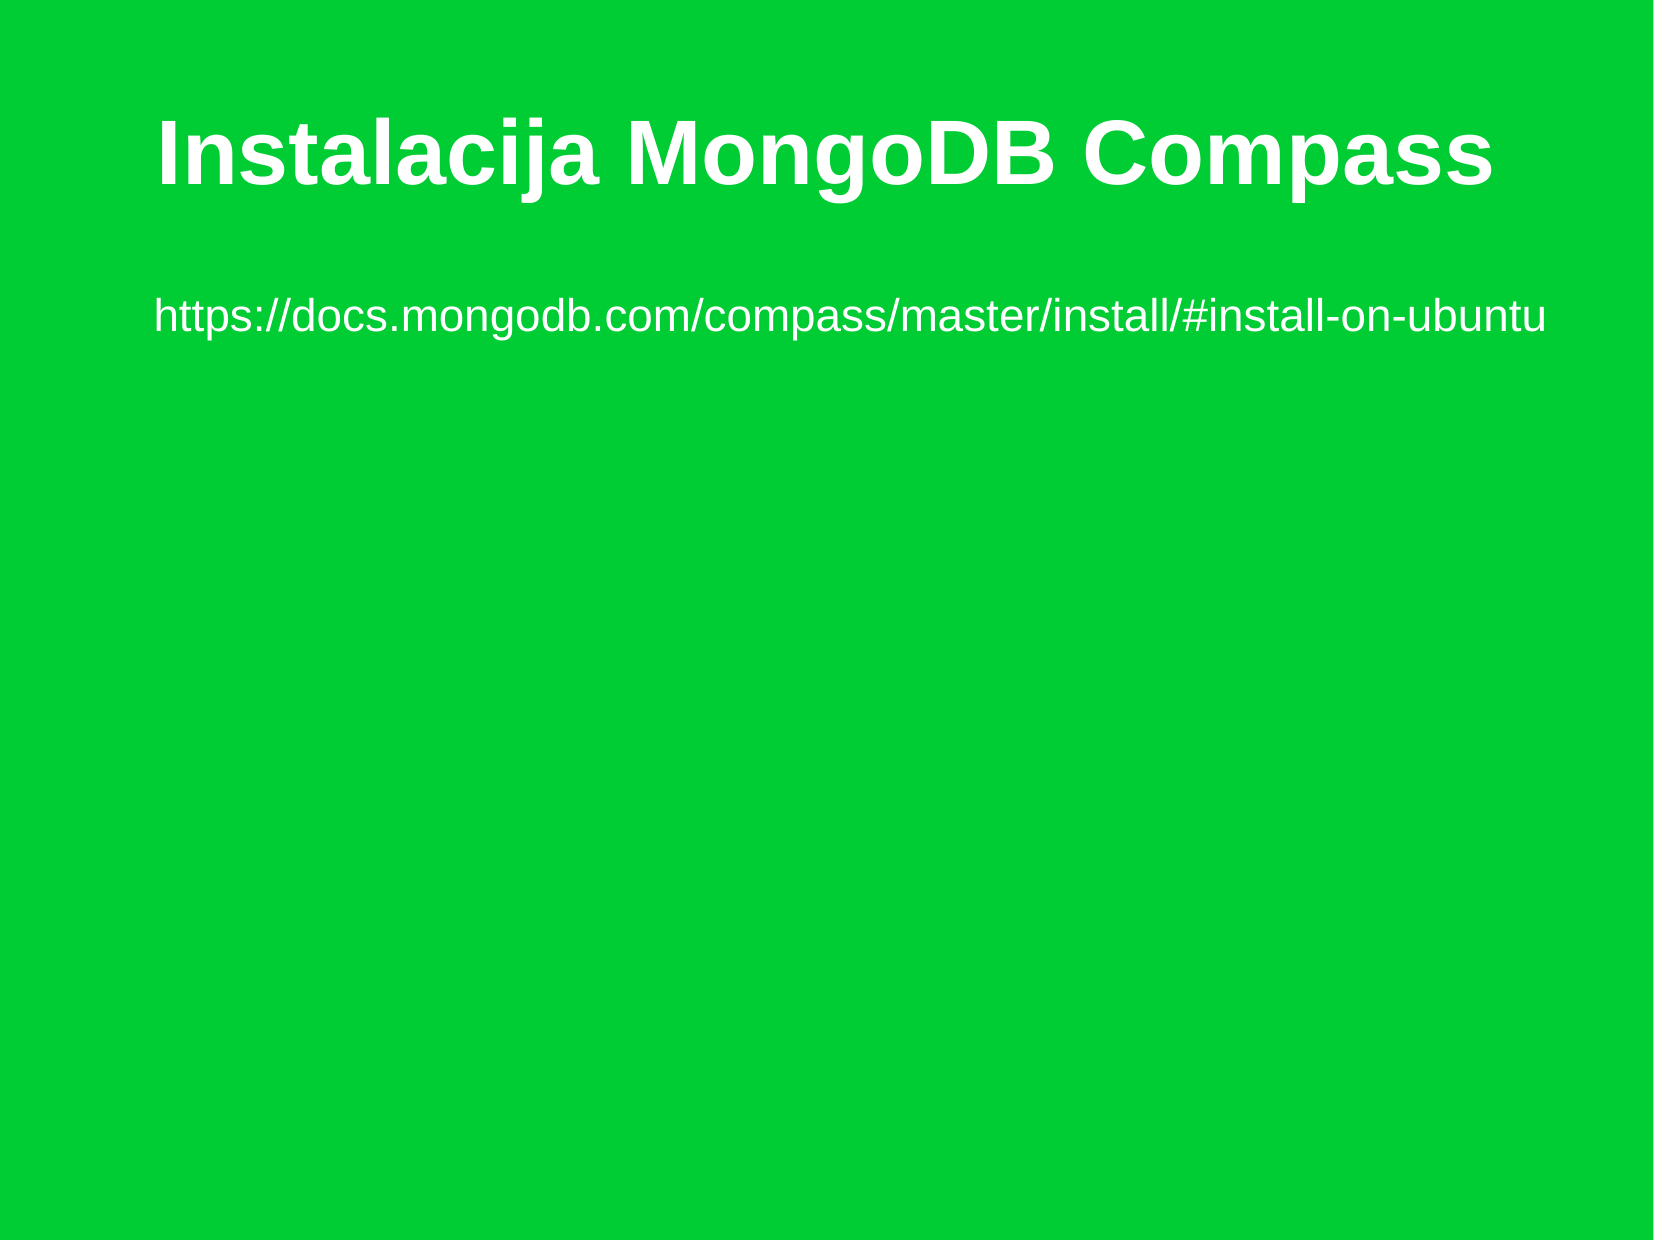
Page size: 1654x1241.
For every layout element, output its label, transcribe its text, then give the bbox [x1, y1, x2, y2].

list https://docs.mongodb.com/compass/master/install/#install-on-ubuntu [82, 290, 1571, 1010]
title Instalacija MongoDB Compass [82, 49, 1571, 257]
